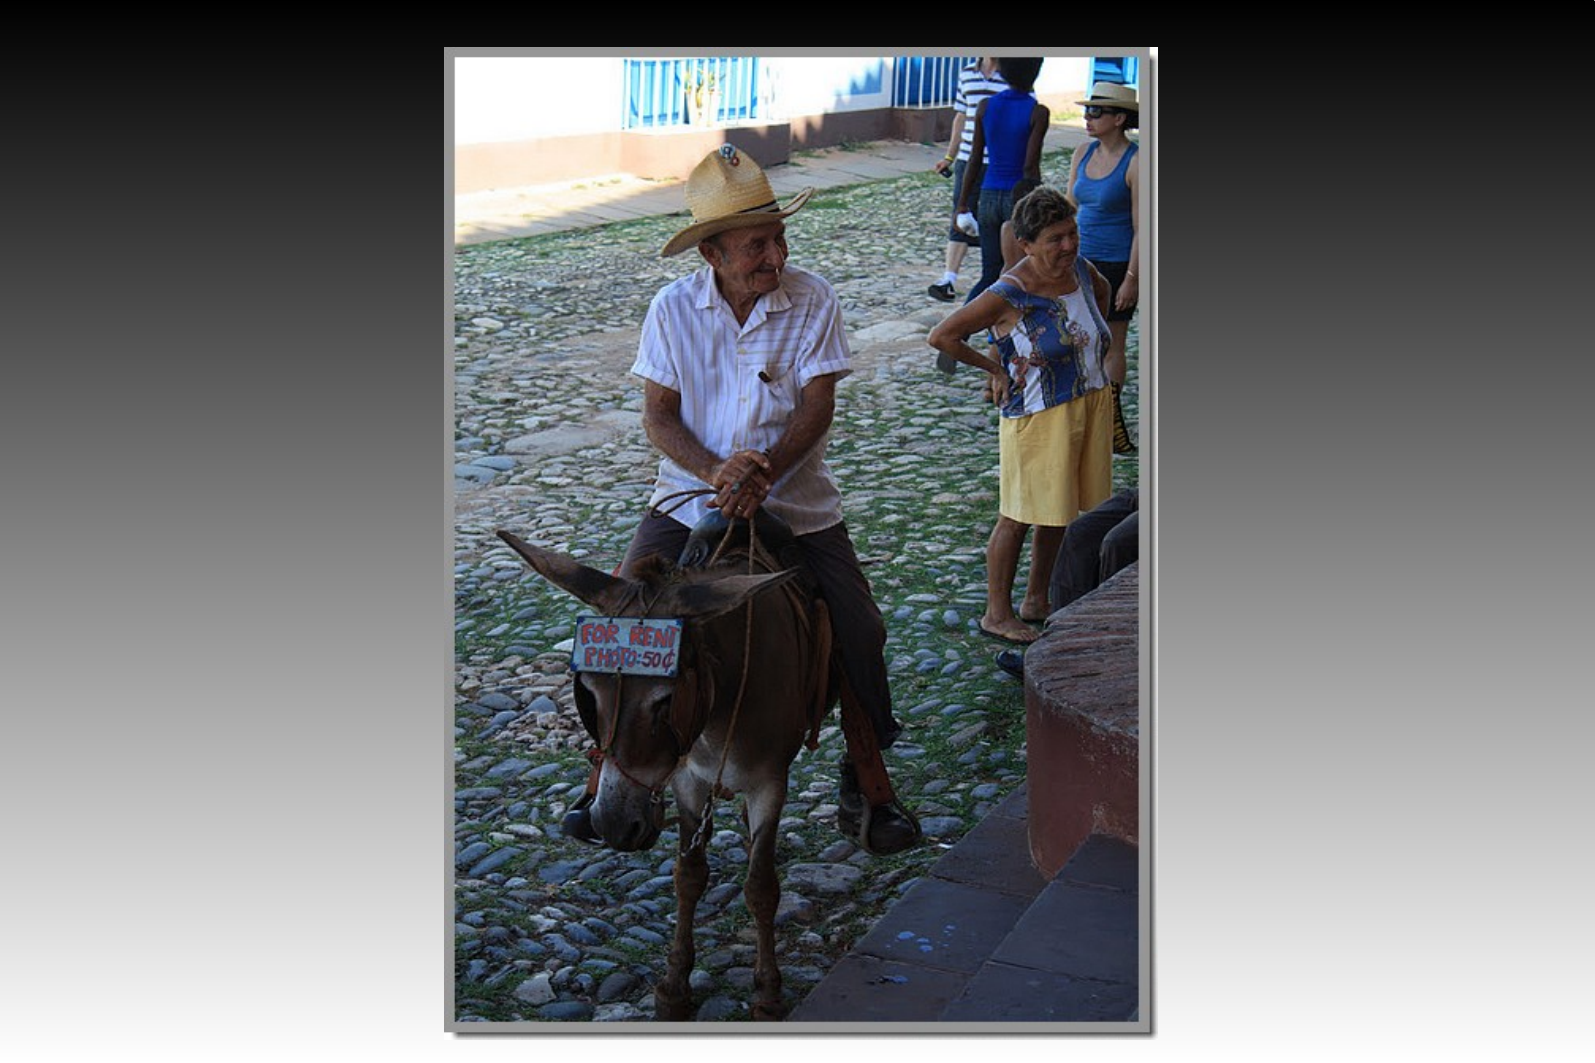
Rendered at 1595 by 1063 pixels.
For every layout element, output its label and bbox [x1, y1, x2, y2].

picture [444, 47, 1158, 1040]
